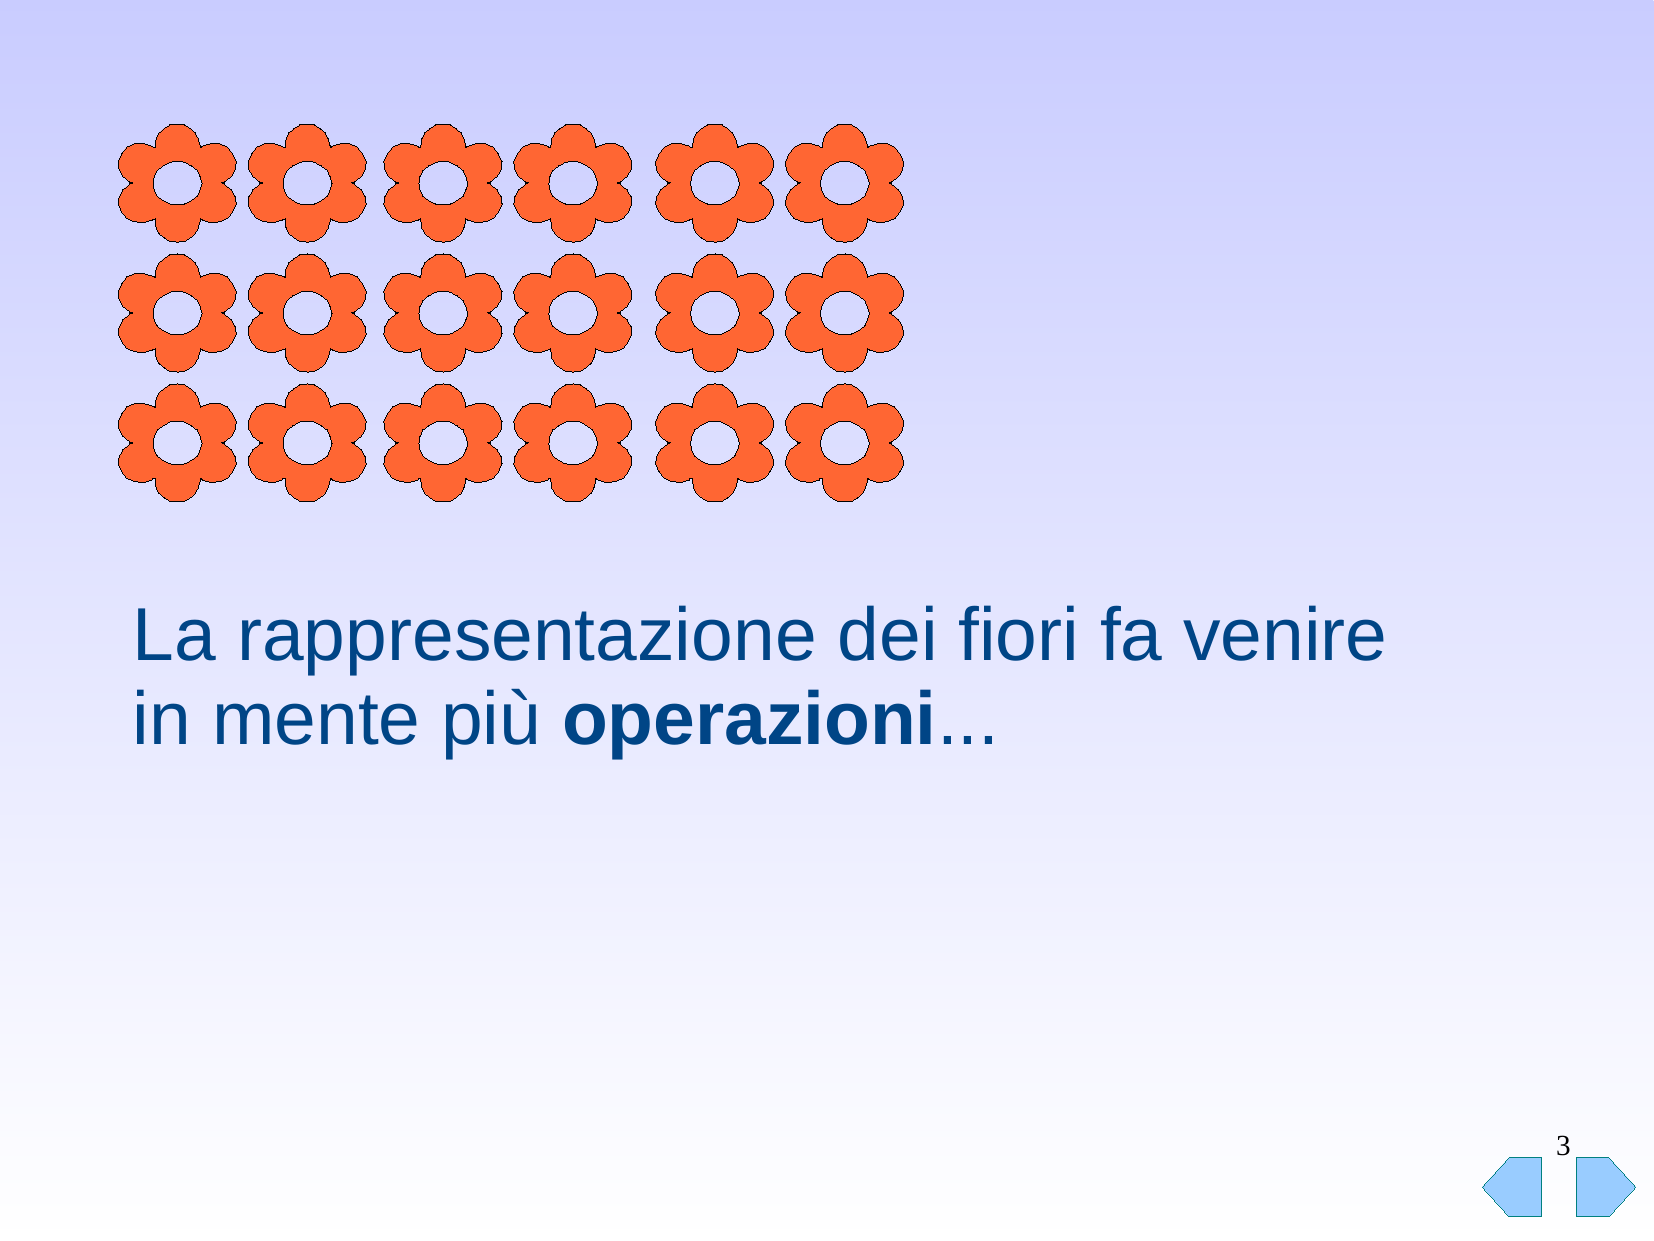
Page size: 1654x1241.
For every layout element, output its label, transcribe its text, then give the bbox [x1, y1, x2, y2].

text_box [1482, 1157, 1542, 1217]
text_box La rappresentazione dei fiori fa venire in mente più operazioni... [118, 584, 1477, 768]
text_box [513, 124, 632, 243]
text_box [655, 124, 774, 243]
text_box [1576, 1157, 1636, 1217]
text_box [118, 383, 237, 502]
text_box [383, 124, 503, 243]
text_box [785, 253, 904, 373]
text_box [785, 383, 904, 502]
text_box [383, 383, 503, 502]
text_box [248, 124, 367, 243]
text_box [655, 253, 774, 373]
text_box [248, 383, 367, 502]
text_box [383, 253, 503, 373]
text_box [248, 253, 367, 373]
text_box [655, 383, 774, 502]
text_box [513, 383, 632, 502]
text_box [118, 124, 237, 243]
text_box [513, 253, 632, 373]
text_box [785, 124, 904, 243]
text_box [118, 253, 237, 373]
